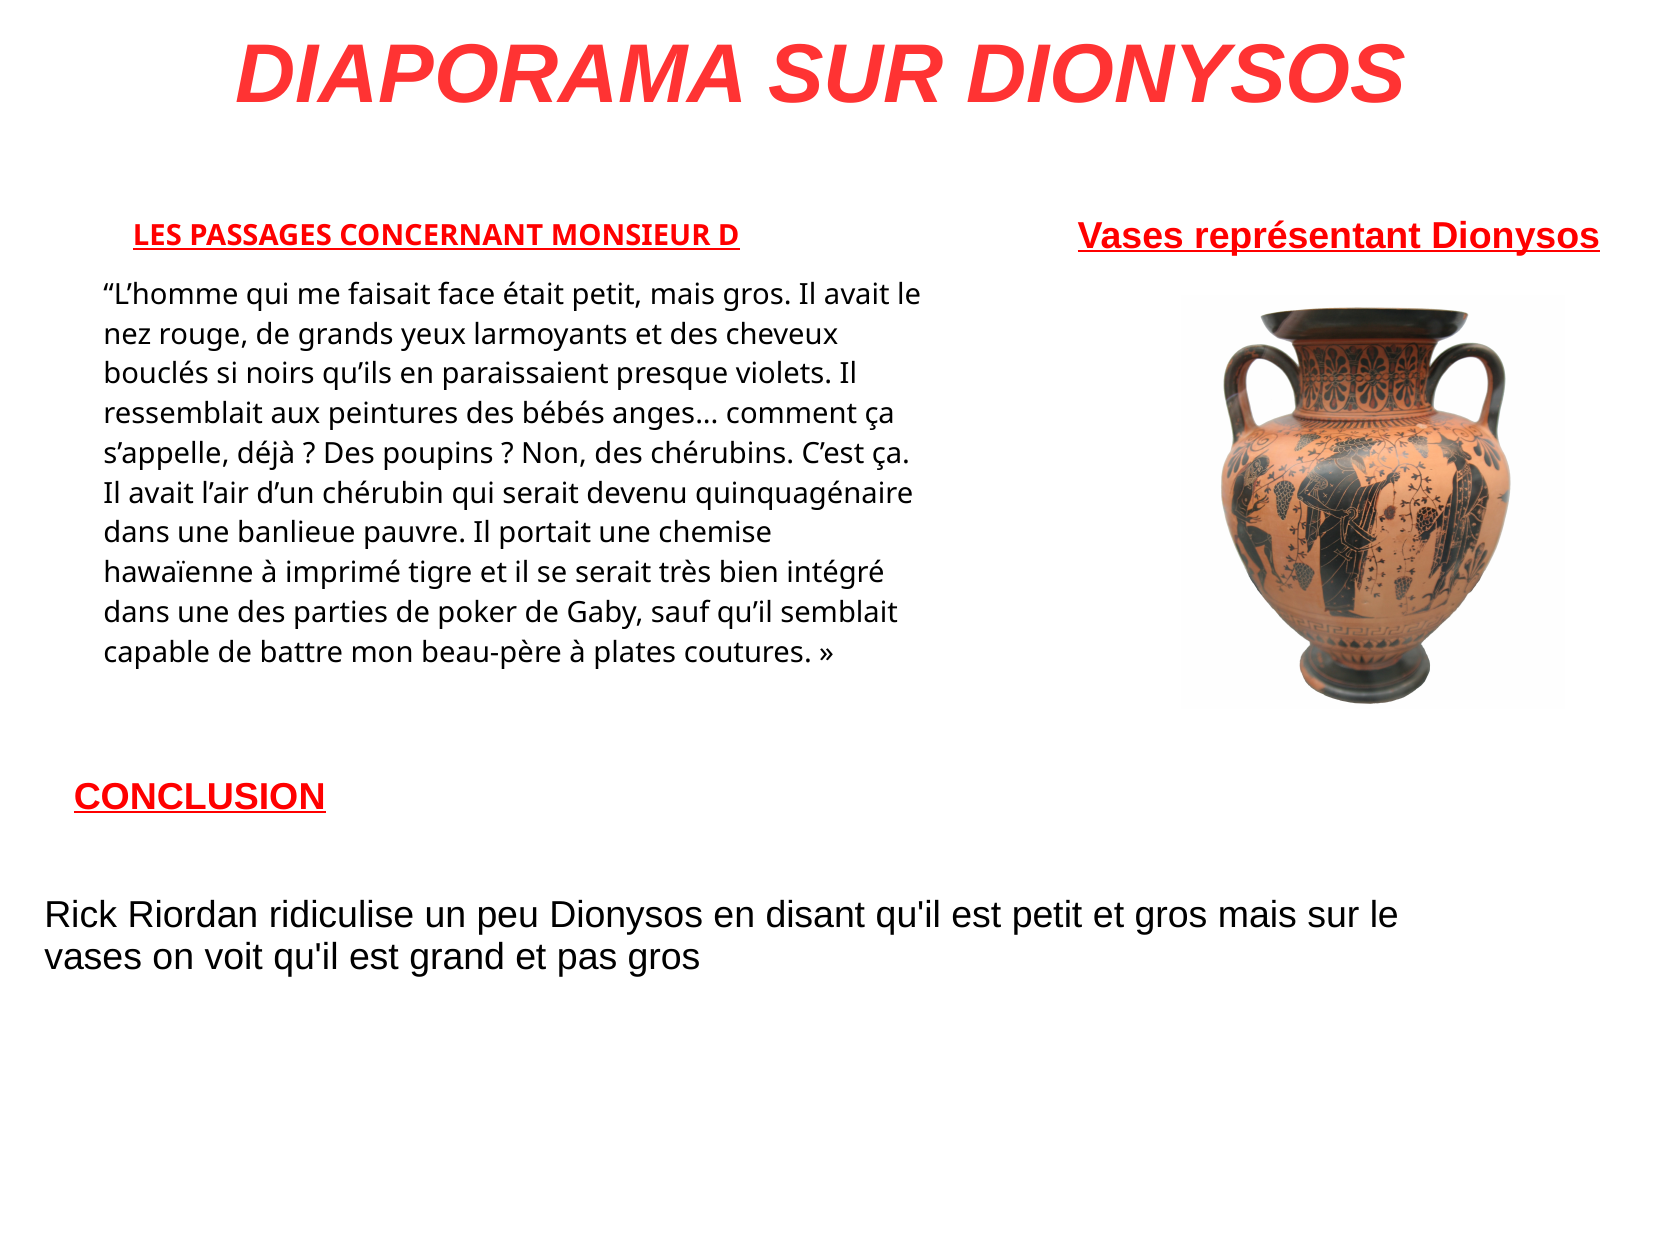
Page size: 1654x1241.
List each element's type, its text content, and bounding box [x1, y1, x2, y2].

text_box “L’homme qui me faisait face était petit, mais gros. Il avait le nez rouge, de grands yeux larmoyants et des cheveux bouclés si noirs qu’ils en paraissaient presque violets. Il ressemblait aux peintures des bébés anges... comment ça s’appelle, déjà ? Des poupins ? Non, des chérubins. C’est ça. Il avait l’air d’un chérubin qui serait devenu quinquagénaire dans une banlieue pauvre. Il portait une chemise hawaïenne à imprimé tigre et il se serait très bien intégré dans une des parties de poker de Gaby, sauf qu’il semblait capable de battre mon beau-père à plates coutures. » [88, 265, 945, 689]
title DIAPORAMA SUR DIONYSOS [76, 0, 1565, 178]
text_box Rick Riordan ridiculise un peu Dionysos en disant qu'il est petit et gros mais sur le vases on voit qu'il est grand et pas gros [29, 885, 1447, 985]
text_box LES PASSAGES CONCERNANT MONSIEUR D [118, 206, 945, 263]
text_box Vases représentant Dionysos [1062, 206, 1654, 265]
text_box CONCLUSION [59, 767, 709, 826]
picture [1181, 295, 1565, 709]
